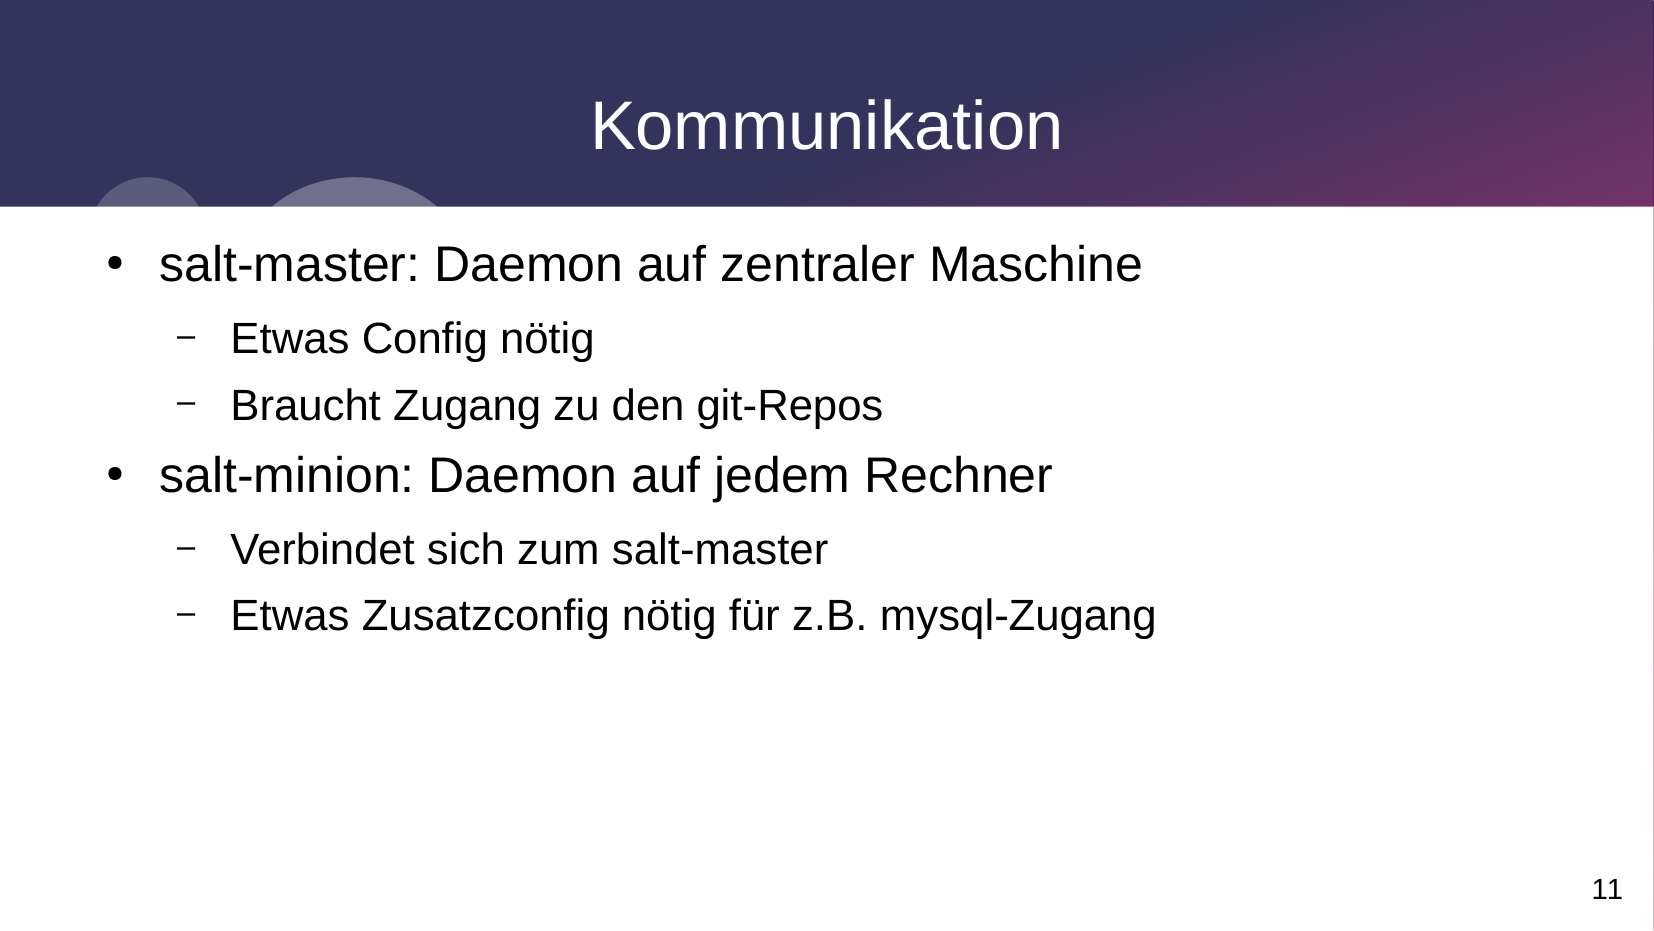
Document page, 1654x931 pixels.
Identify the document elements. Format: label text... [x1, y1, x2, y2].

title Kommunikation [88, 44, 1565, 207]
list salt-master: Daemon auf zentraler Maschine Etwas Config nötig Braucht Zugang zu den git-Repos salt-minion: Daemon auf jedem Rechner Verbindet sich zum salt-master Etwas Zusatzconfig nötig für z.B. mysql-Zugang [88, 236, 1565, 827]
